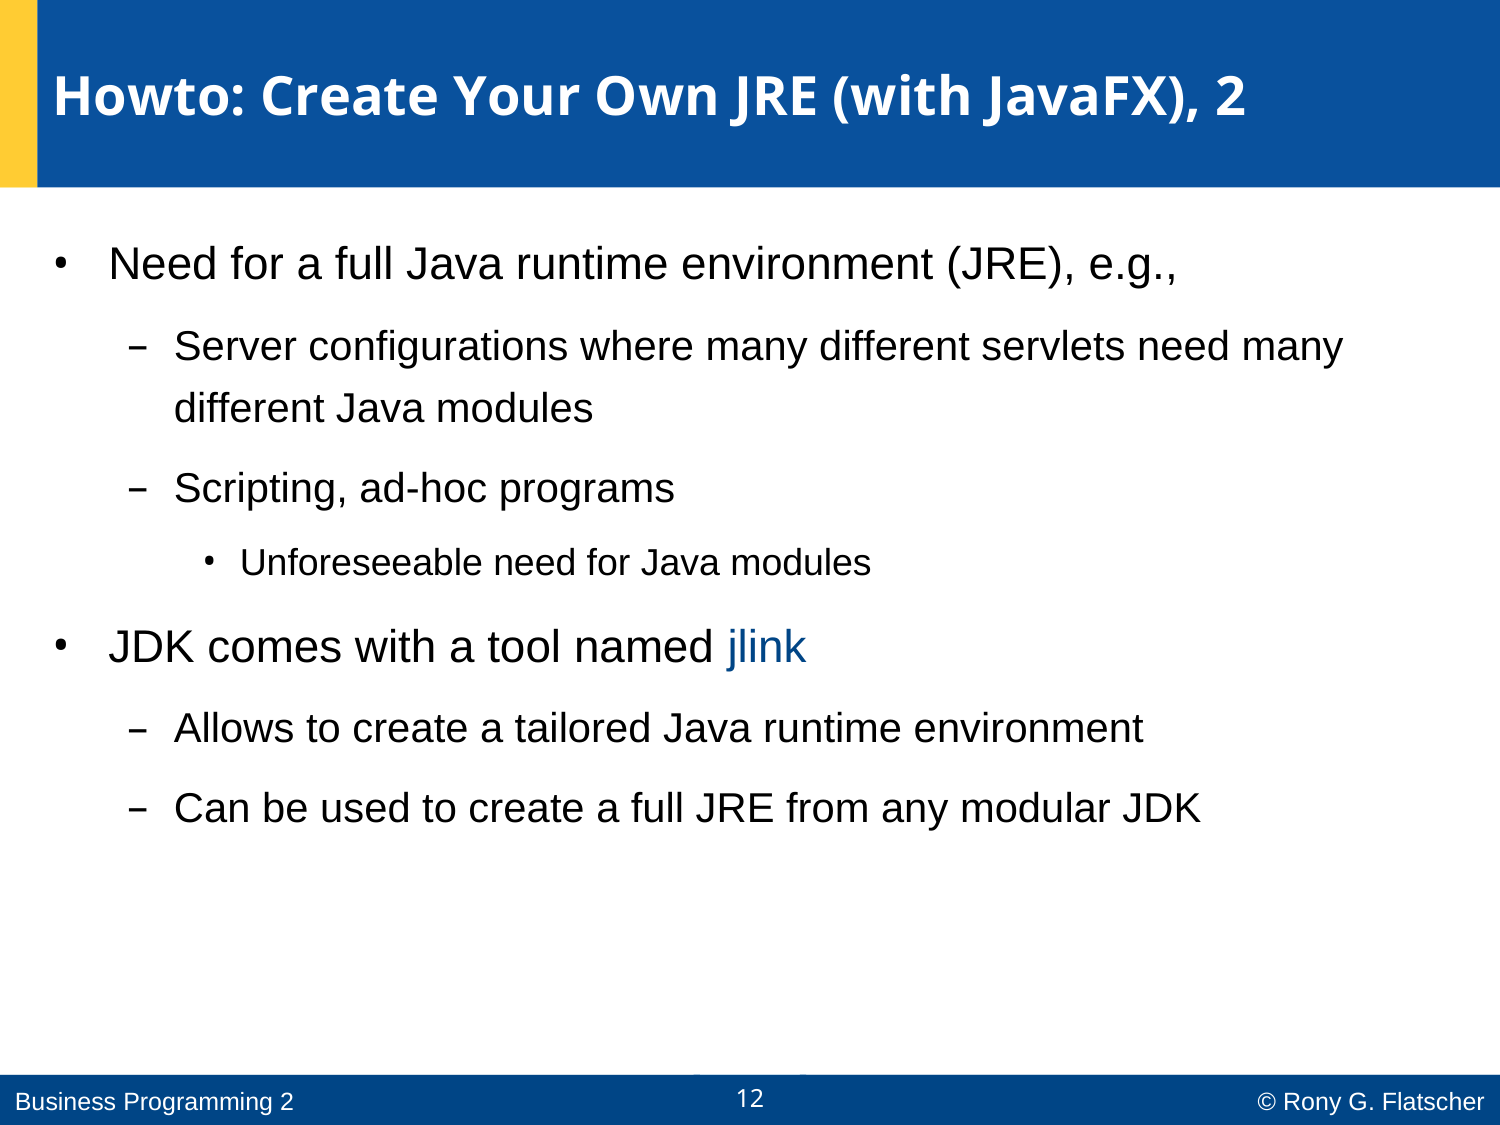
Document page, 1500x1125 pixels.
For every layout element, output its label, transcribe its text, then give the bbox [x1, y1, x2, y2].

list Need for a full Java runtime environment (JRE), e.g., Server configurations where many different servlets need many different Java modules Scripting, ad-hoc programs Unforeseeable need for Java modules JDK comes with a tool named jlink Allows to create a tailored Java runtime environment Can be used to create a full JRE from any modular JDK [37, 212, 1500, 1051]
title Howto: Create Your Own JRE (with JavaFX), 2 [37, 0, 1500, 188]
